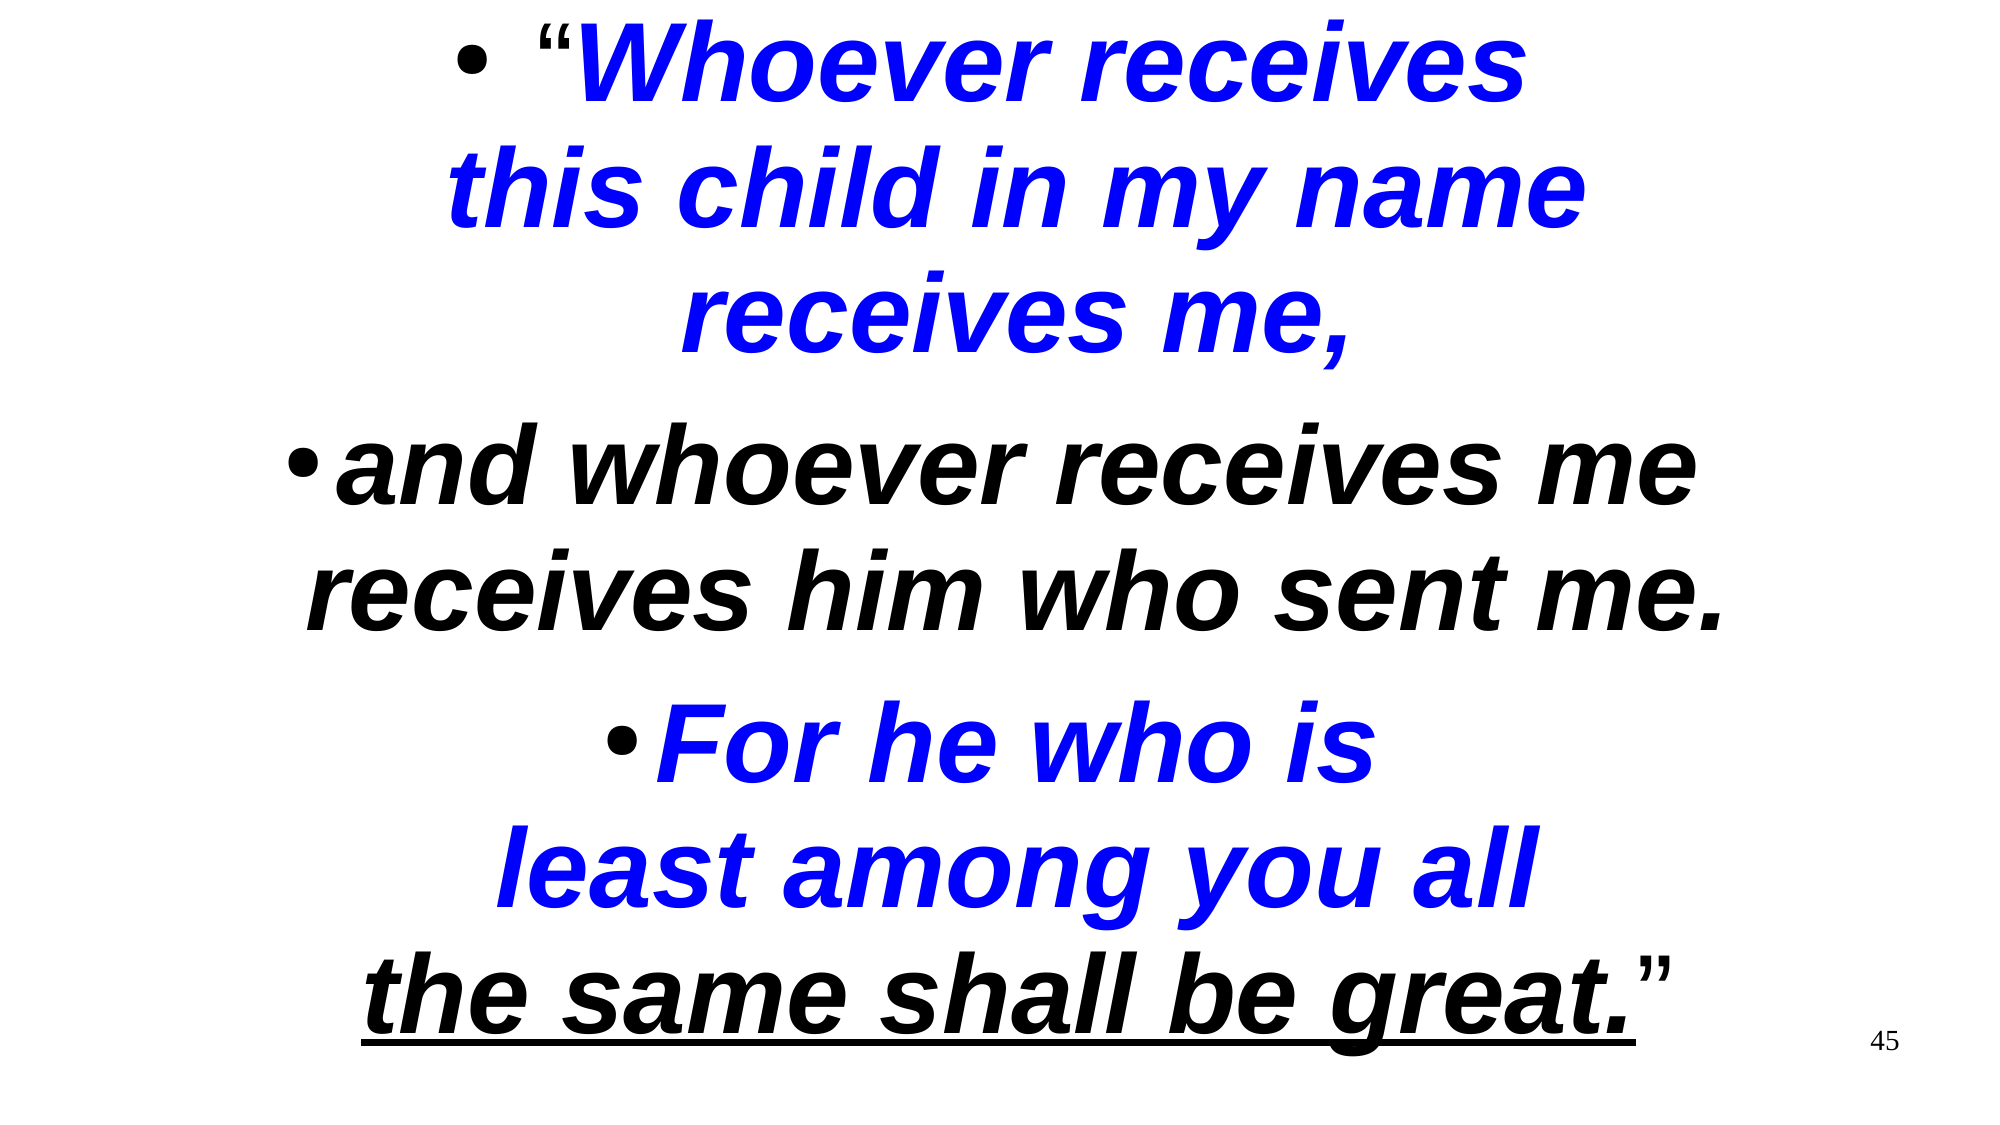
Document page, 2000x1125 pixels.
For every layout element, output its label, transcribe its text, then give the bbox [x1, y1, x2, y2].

list “Whoever receives this child in my name receives me, and whoever receives me receives him who sent me. For he who is least among you all the same shall be great.” [0, 0, 1996, 1123]
